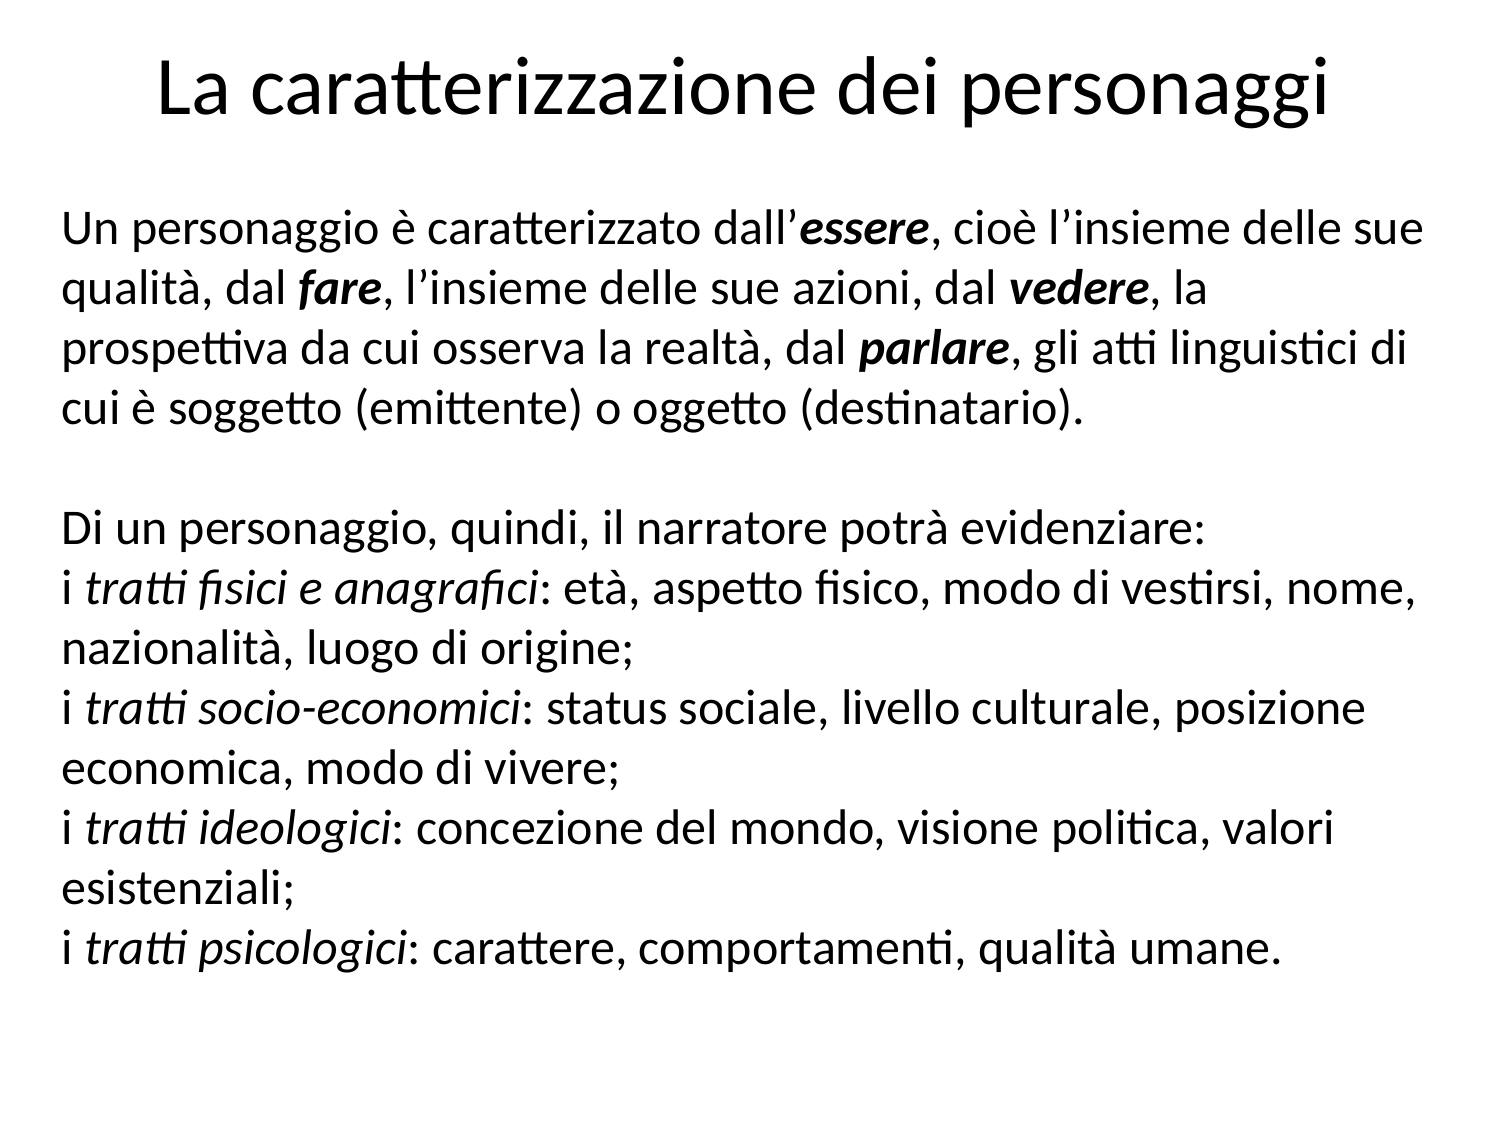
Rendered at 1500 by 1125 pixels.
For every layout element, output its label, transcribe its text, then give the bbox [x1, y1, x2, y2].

text_box La caratterizzazione dei personaggi [35, 23, 1454, 143]
text_box Un personaggio è caratterizzato dall’essere, cioè l’insieme delle sue qualità, dal fare, l’insieme delle sue azioni, dal vedere, la prospettiva da cui osserva la realtà, dal parlare, gli atti linguistici di cui è soggetto (emittente) o oggetto (destinatario). Di un personaggio, quindi, il narratore potrà evidenziare: i tratti fisici e anagrafici: età, aspetto fisico, modo di vestirsi, nome, nazionalità, luogo di origine; i tratti socio-economici: status sociale, livello culturale, posizione economica, modo di vivere; i tratti ideologici: concezione del mondo, visione politica, valori esistenziali; i tratti psicologici: carattere, comportamenti, qualità umane. [46, 187, 1454, 983]
